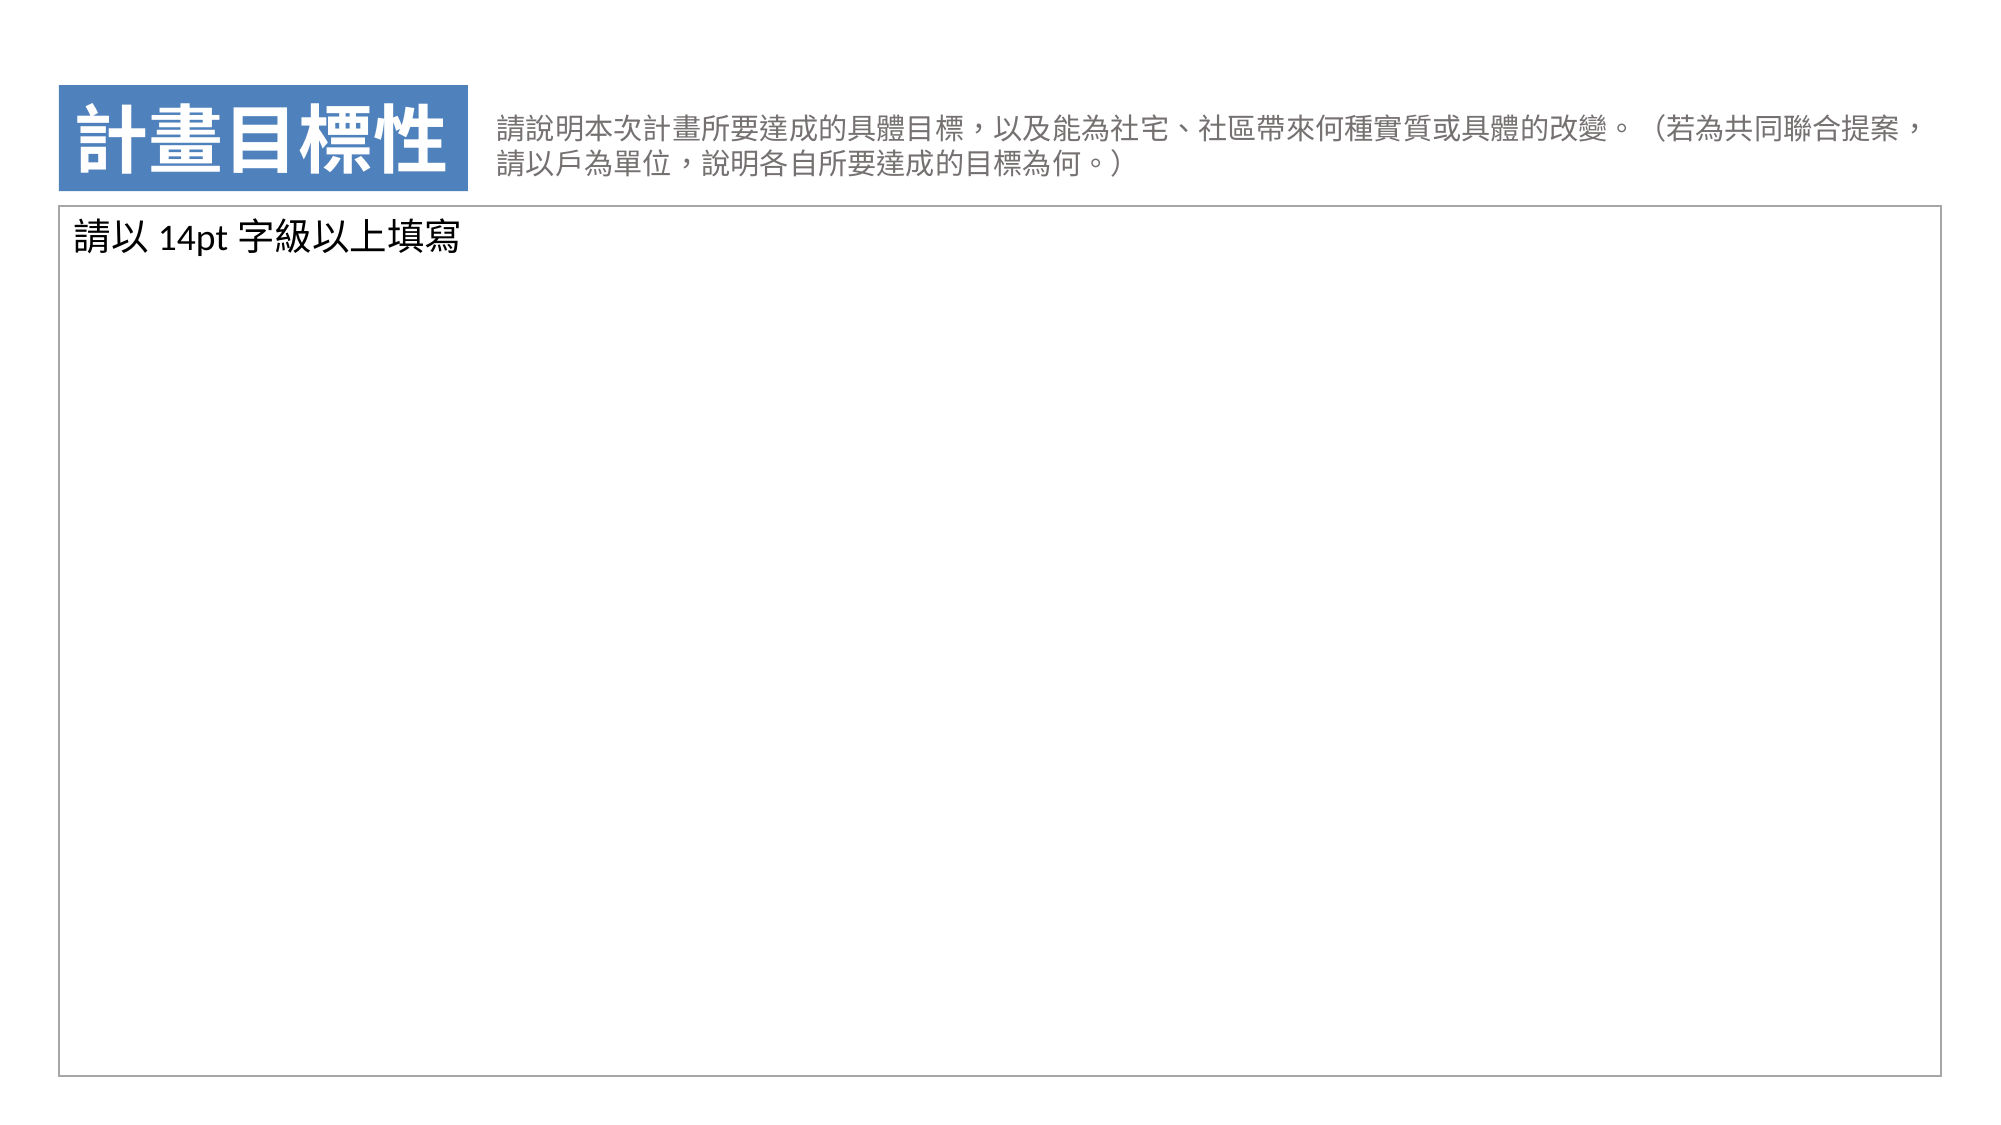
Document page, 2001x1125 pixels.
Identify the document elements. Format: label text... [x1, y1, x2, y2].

text_box 計畫目標性 [58, 85, 468, 192]
text_box 請說明本次計畫所要達成的具體目標，以及能為社宅、社區帶來何種實質或具體的改變。（若為共同聯合提案，請以戶為單位，說明各自所要達成的目標為何。） [481, 102, 1941, 189]
text_box 請以14pt字級以上填寫 [58, 205, 1941, 1076]
